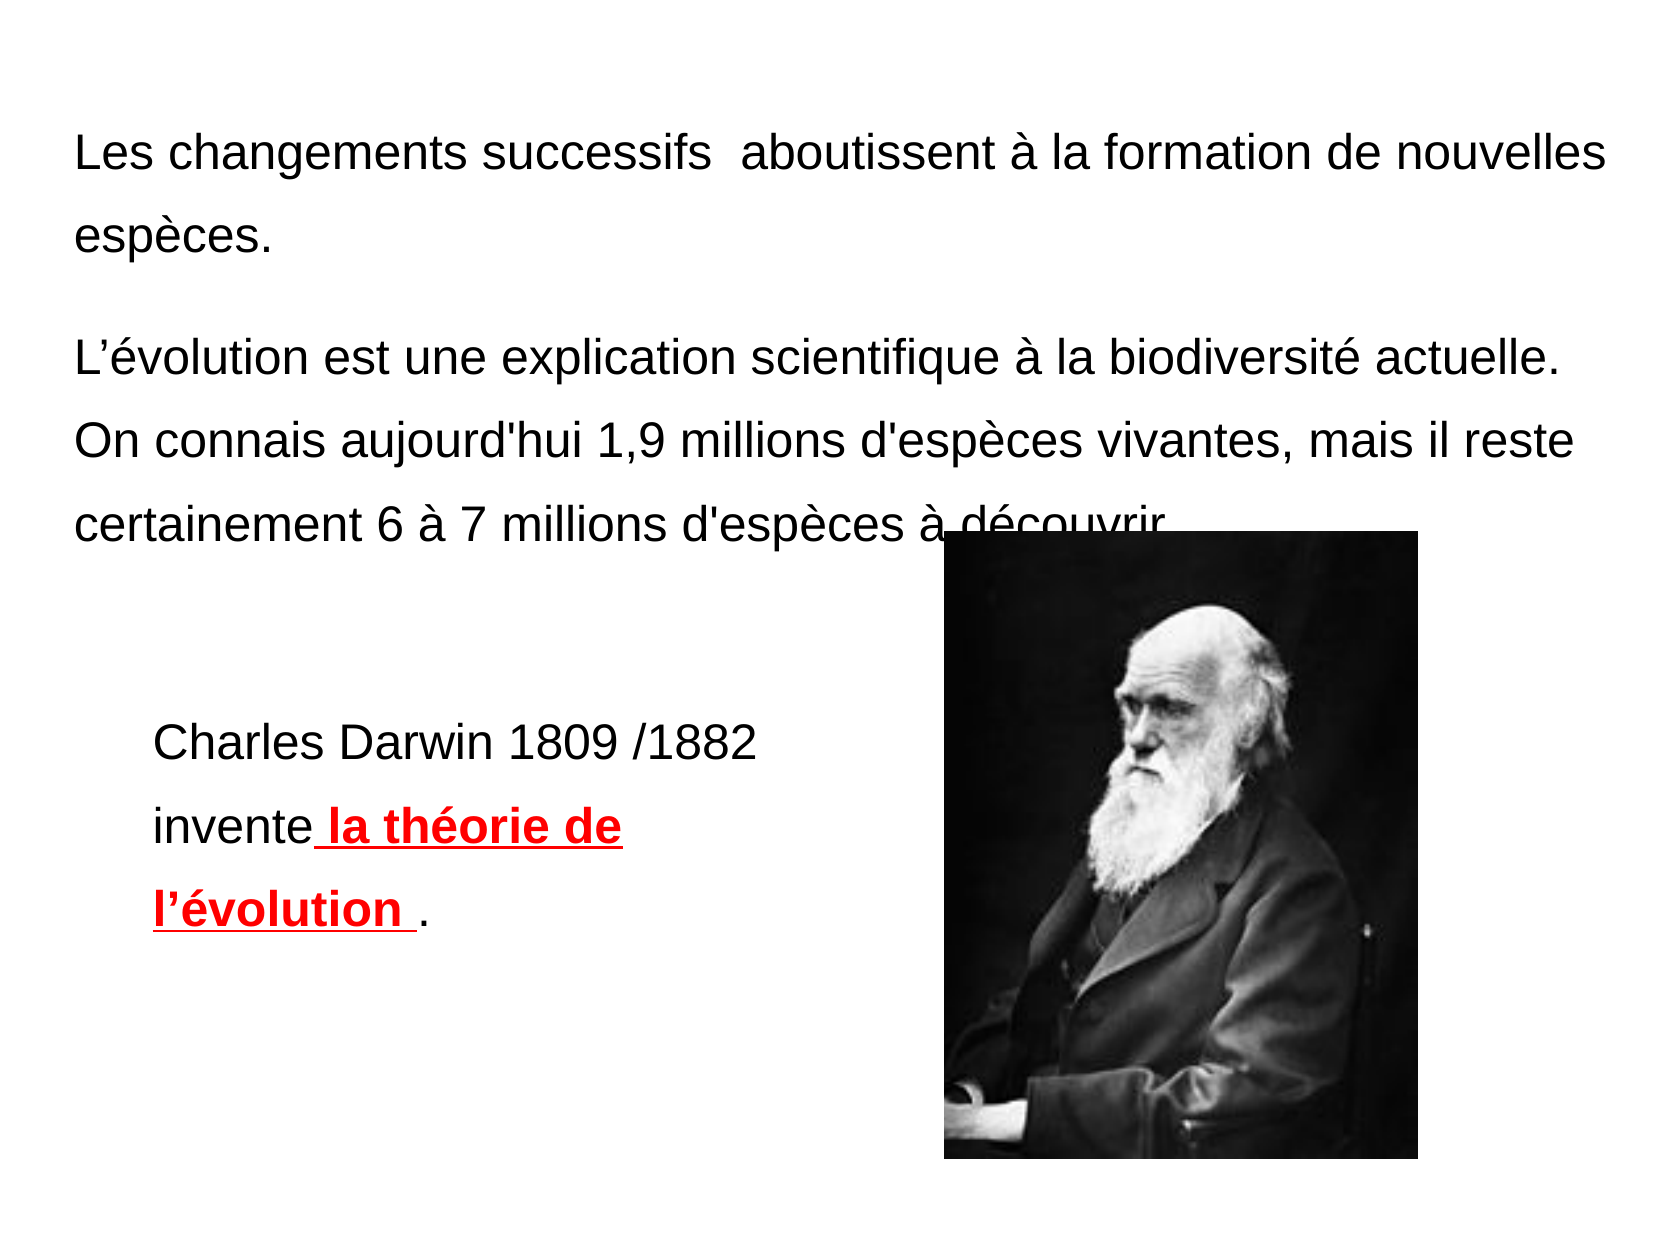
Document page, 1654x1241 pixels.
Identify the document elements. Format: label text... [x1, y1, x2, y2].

text_box Les changements successifs aboutissent à la formation de nouvelles espèces. [59, 88, 1625, 243]
text_box L’évolution est une explication scientifique à la biodiversité actuelle. On connais aujourd'hui 1,9 millions d'espèces vivantes, mais il reste certainement 6 à 7 millions d'espèces à découvrir. [59, 293, 1595, 532]
picture [944, 531, 1418, 1159]
text_box Charles Darwin 1809 /1882 invente la théorie de l’évolution . [138, 679, 857, 922]
